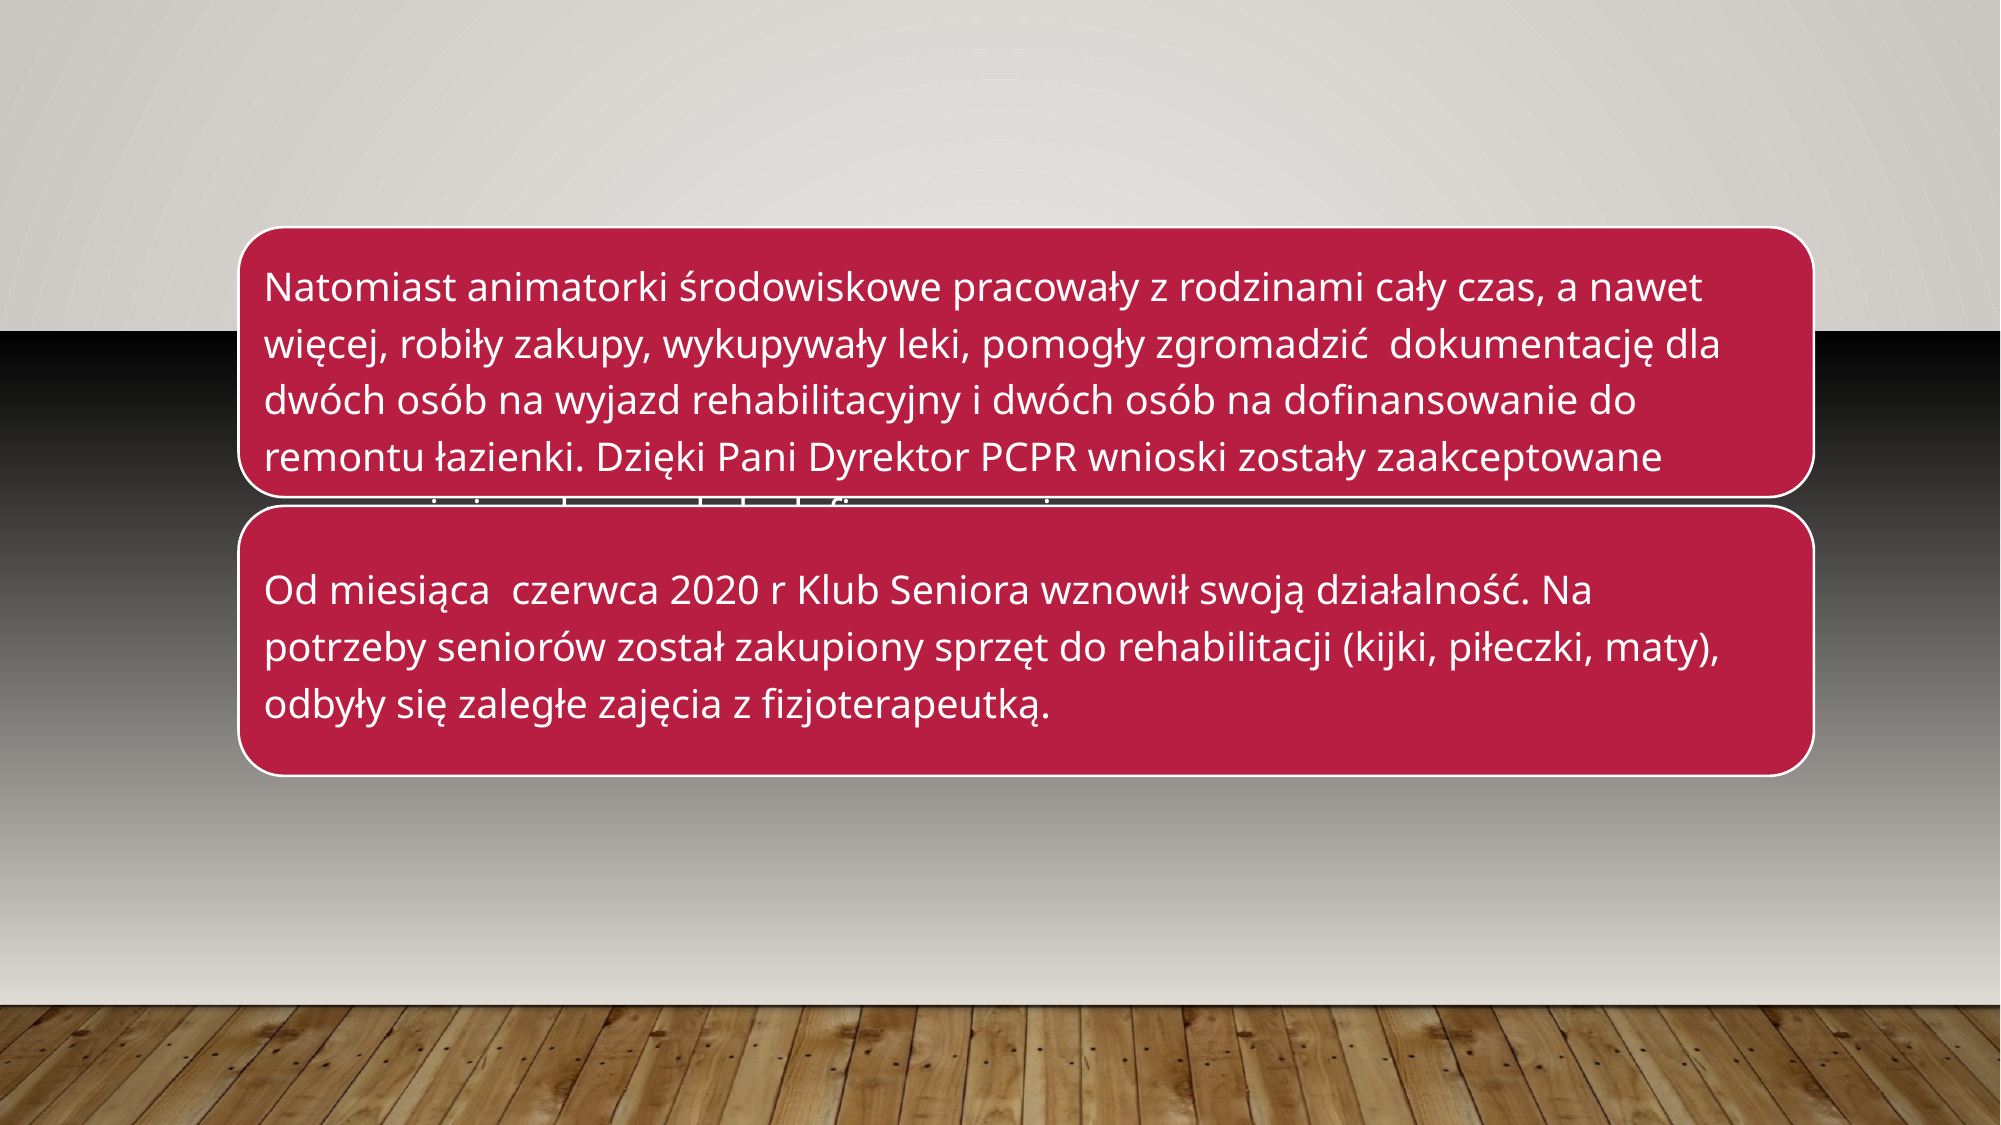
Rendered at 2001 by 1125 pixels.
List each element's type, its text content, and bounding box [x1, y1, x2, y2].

text_box Od miesiąca czerwca 2020 r Klub Seniora wznowił swoją działalność. Na potrzeby seniorów został zakupiony sprzęt do rehabilitacji (kijki, piłeczki, maty), odbyły się zaległe zajęcia z fizjoterapeutką. [238, 505, 1814, 776]
text_box Natomiast animatorki środowiskowe pracowały z rodzinami cały czas, a nawet więcej, robiły zakupy, wykupywały leki, pomogły zgromadzić dokumentację dla dwóch osób na wyjazd rehabilitacyjny i dwóch osób na dofinansowanie do remontu łazienki. Dzięki Pani Dyrektor PCPR wnioski zostały zaakceptowane poprawnie i osoby uzyskały dofinansowanie. [238, 227, 1814, 498]
